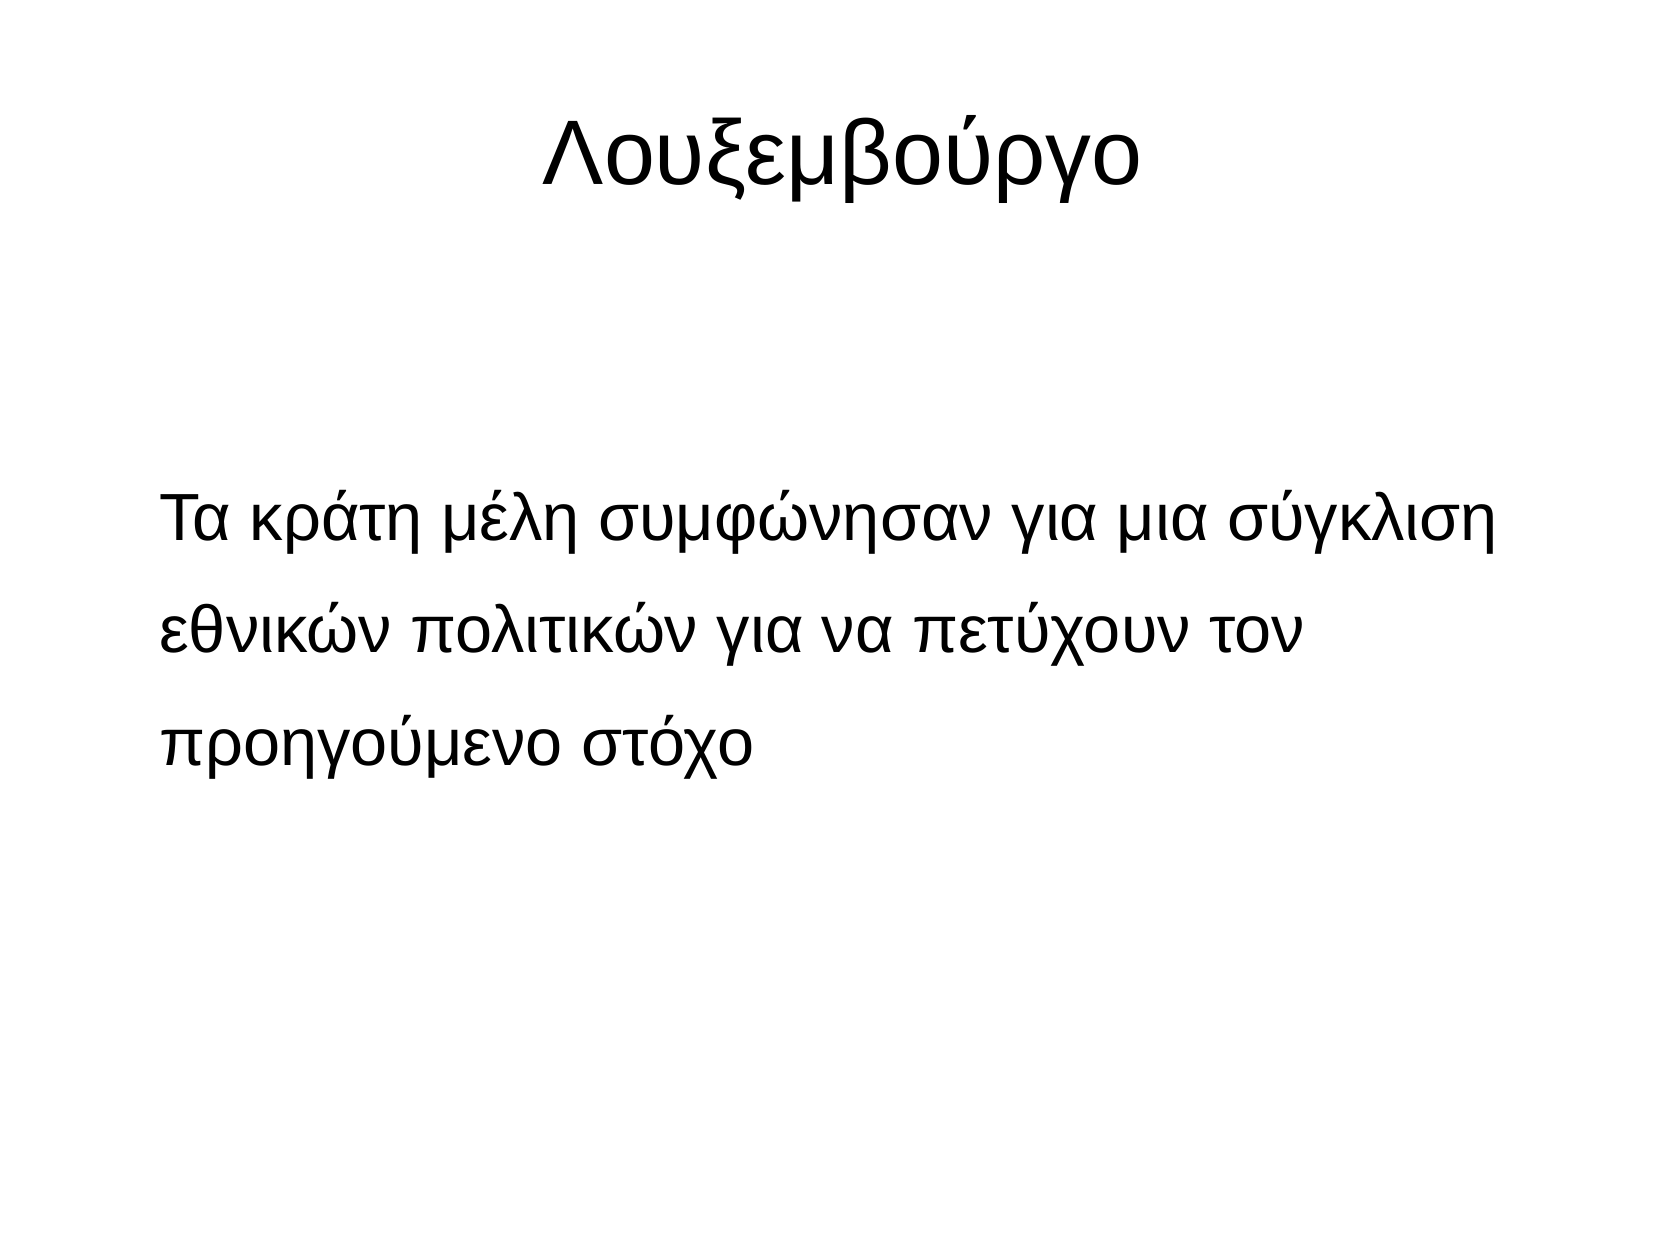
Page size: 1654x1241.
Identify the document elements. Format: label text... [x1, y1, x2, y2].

title Λουξεμβούργο [82, 56, 1571, 250]
list Τα κράτη μέλη συμφώνησαν για μια σύγκλιση εθνικών πολιτικών για να πετύχουν τον προηγούμενο στόχο [88, 442, 1571, 1094]
